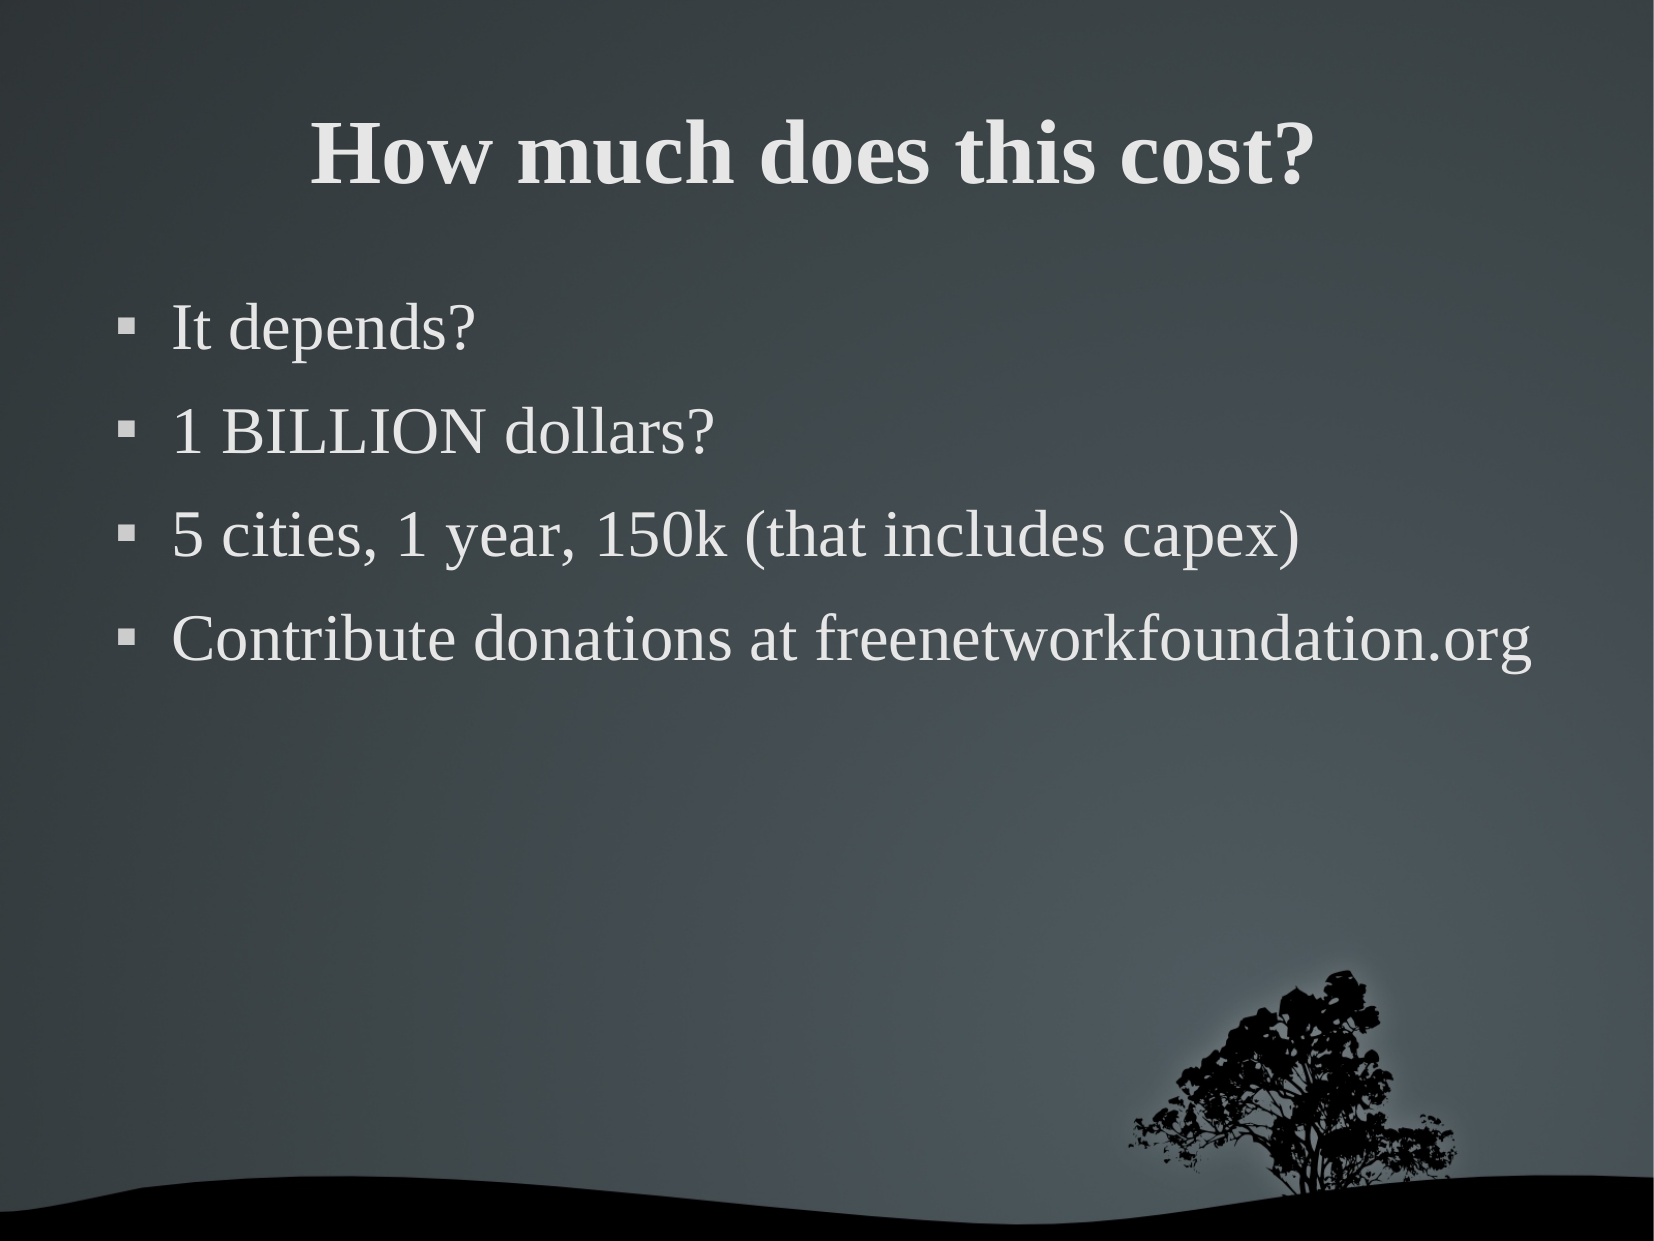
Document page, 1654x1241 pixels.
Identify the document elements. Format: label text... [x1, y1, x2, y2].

title How much does this cost? [82, 49, 1571, 257]
picture [0, 0, 1654, 1241]
list It depends? 1 BILLION dollars? 5 cities, 1 year, 150k (that includes capex) Contribute donations at freenetworkfoundation.org [82, 290, 1571, 1109]
